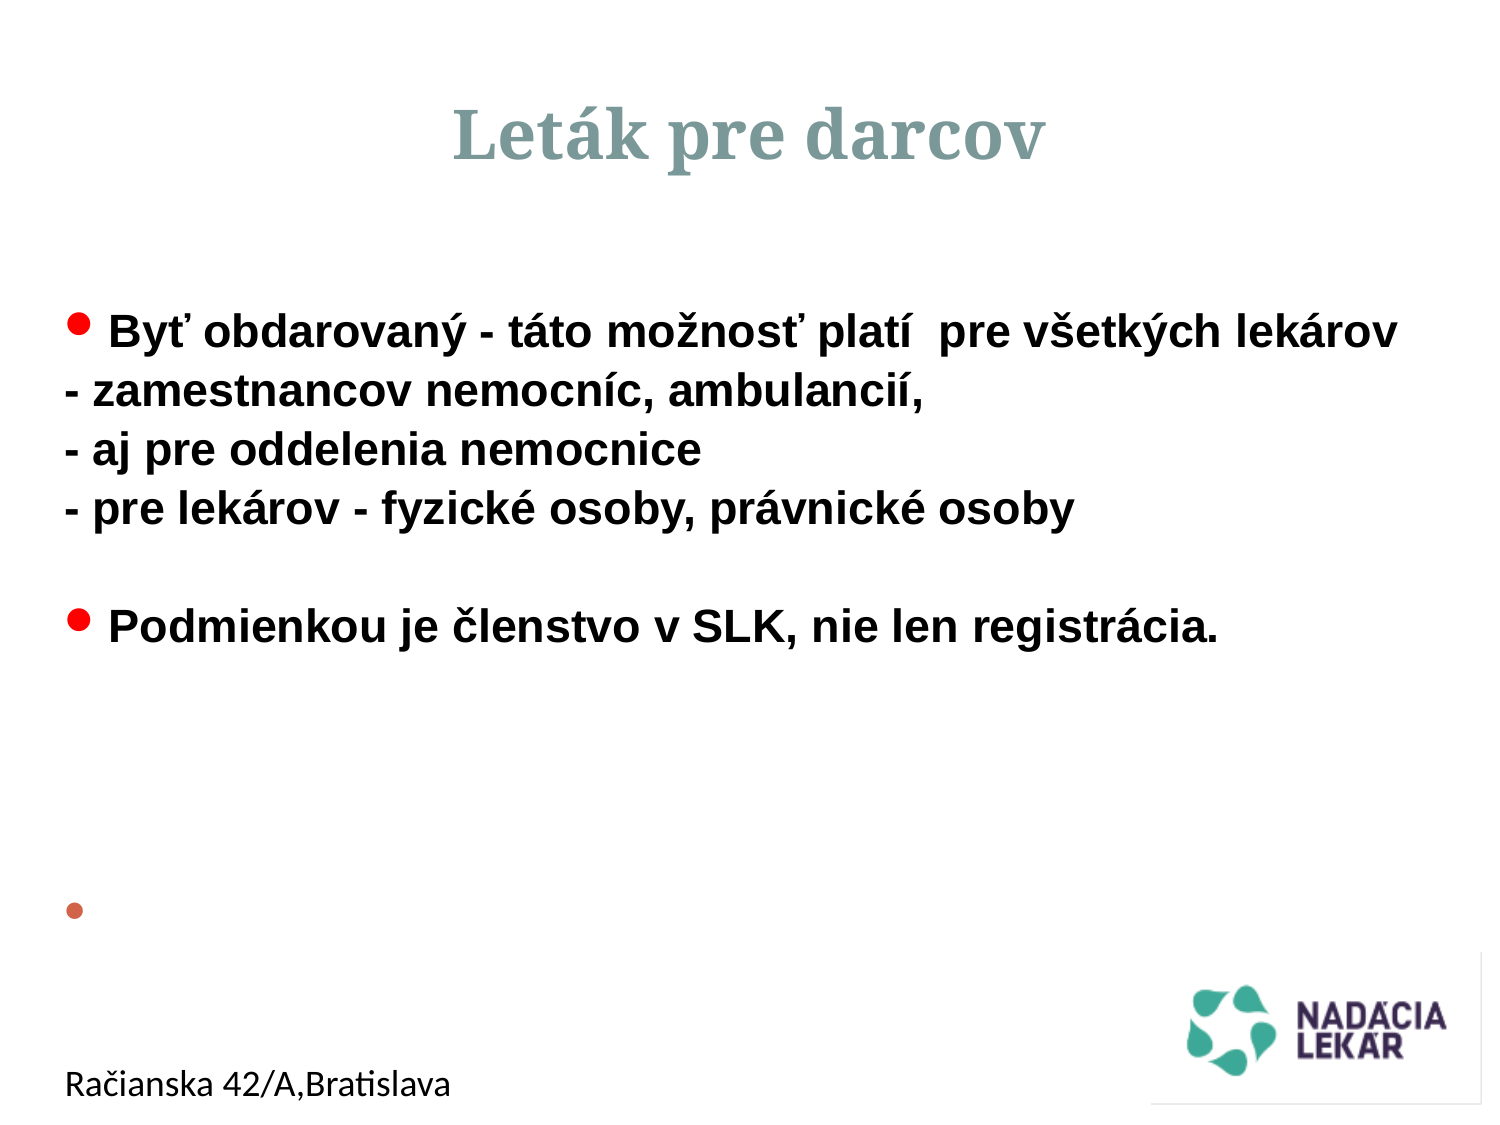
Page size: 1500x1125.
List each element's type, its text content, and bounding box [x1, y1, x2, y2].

title Leták pre darcov [50, 93, 1450, 218]
picture [1151, 952, 1483, 1106]
list Byť obdarovaný - táto možnosť platí pre všetkých lekárov - zamestnancov nemocníc, ambulancií, - aj pre oddelenia nemocnice - pre lekárov - fyzické osoby, právnické osoby Podmienkou je členstvo v SLK, nie len registrácia. [49, 250, 1445, 990]
text_box Račianska 42/A,Bratislava [50, 1051, 638, 1112]
